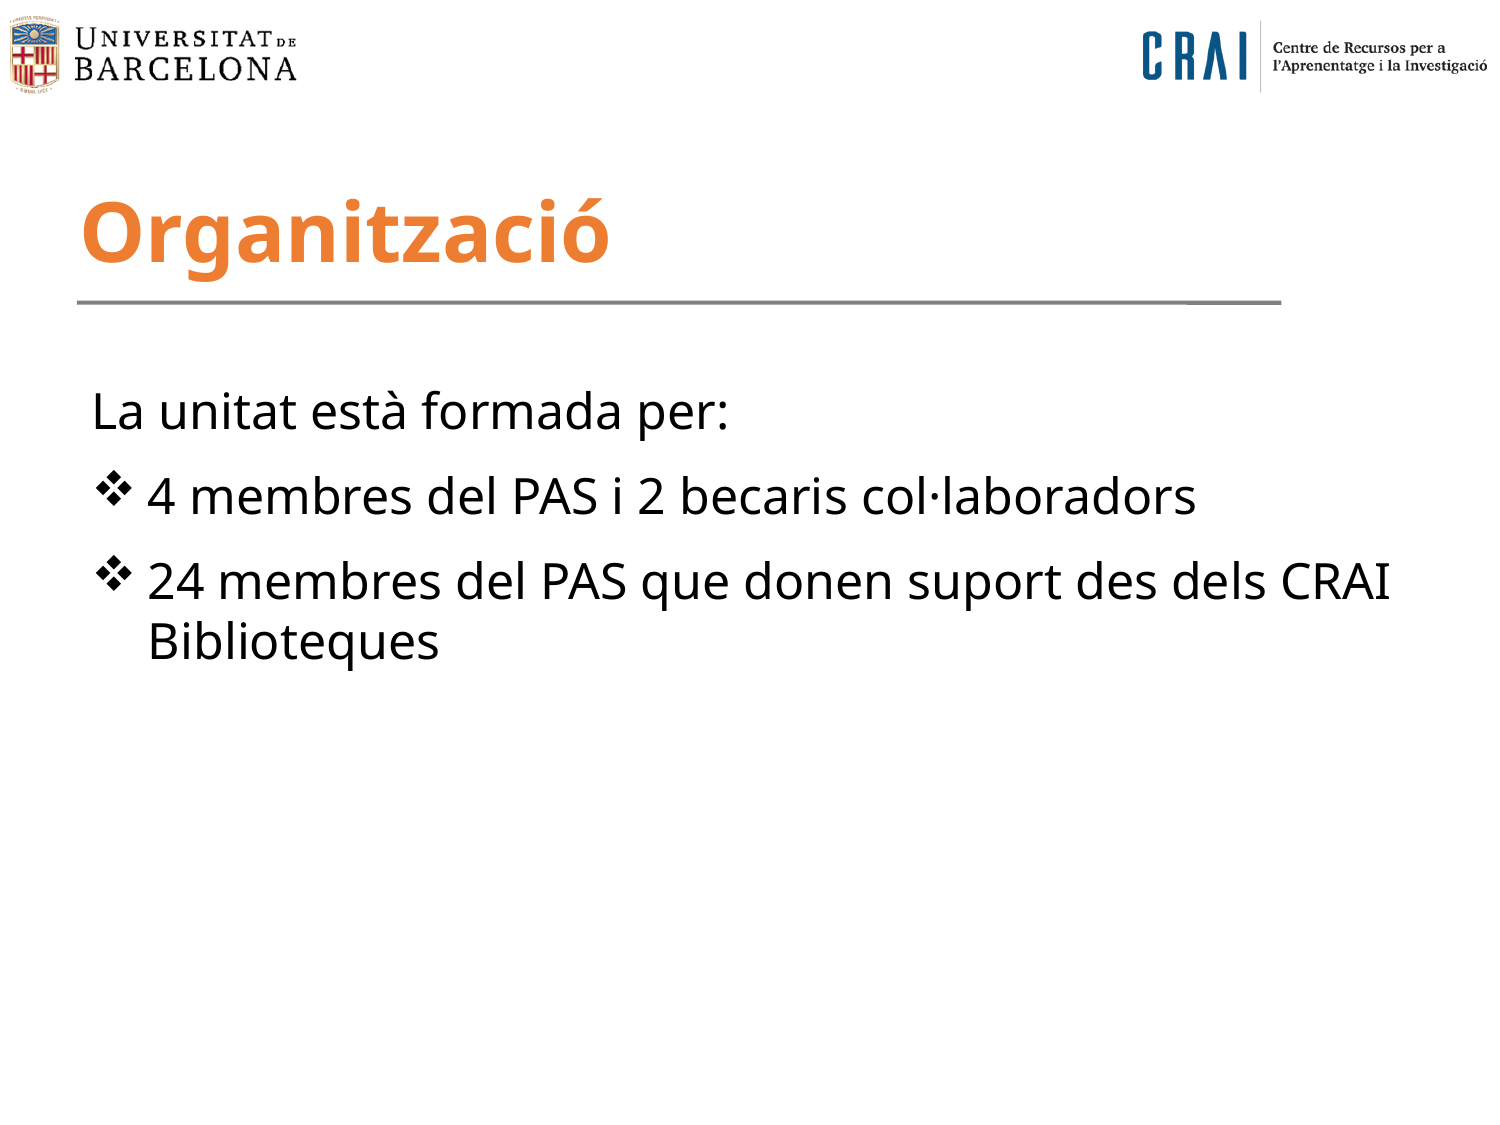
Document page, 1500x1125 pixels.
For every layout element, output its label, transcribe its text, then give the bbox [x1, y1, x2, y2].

text_box Organització [64, 171, 1376, 287]
picture [8, 14, 1490, 219]
text_box La unitat està formada per: 4 membres del PAS i 2 becaris col·laboradors 24 membres del PAS que donen suport des dels CRAI Biblioteques [76, 372, 1412, 677]
